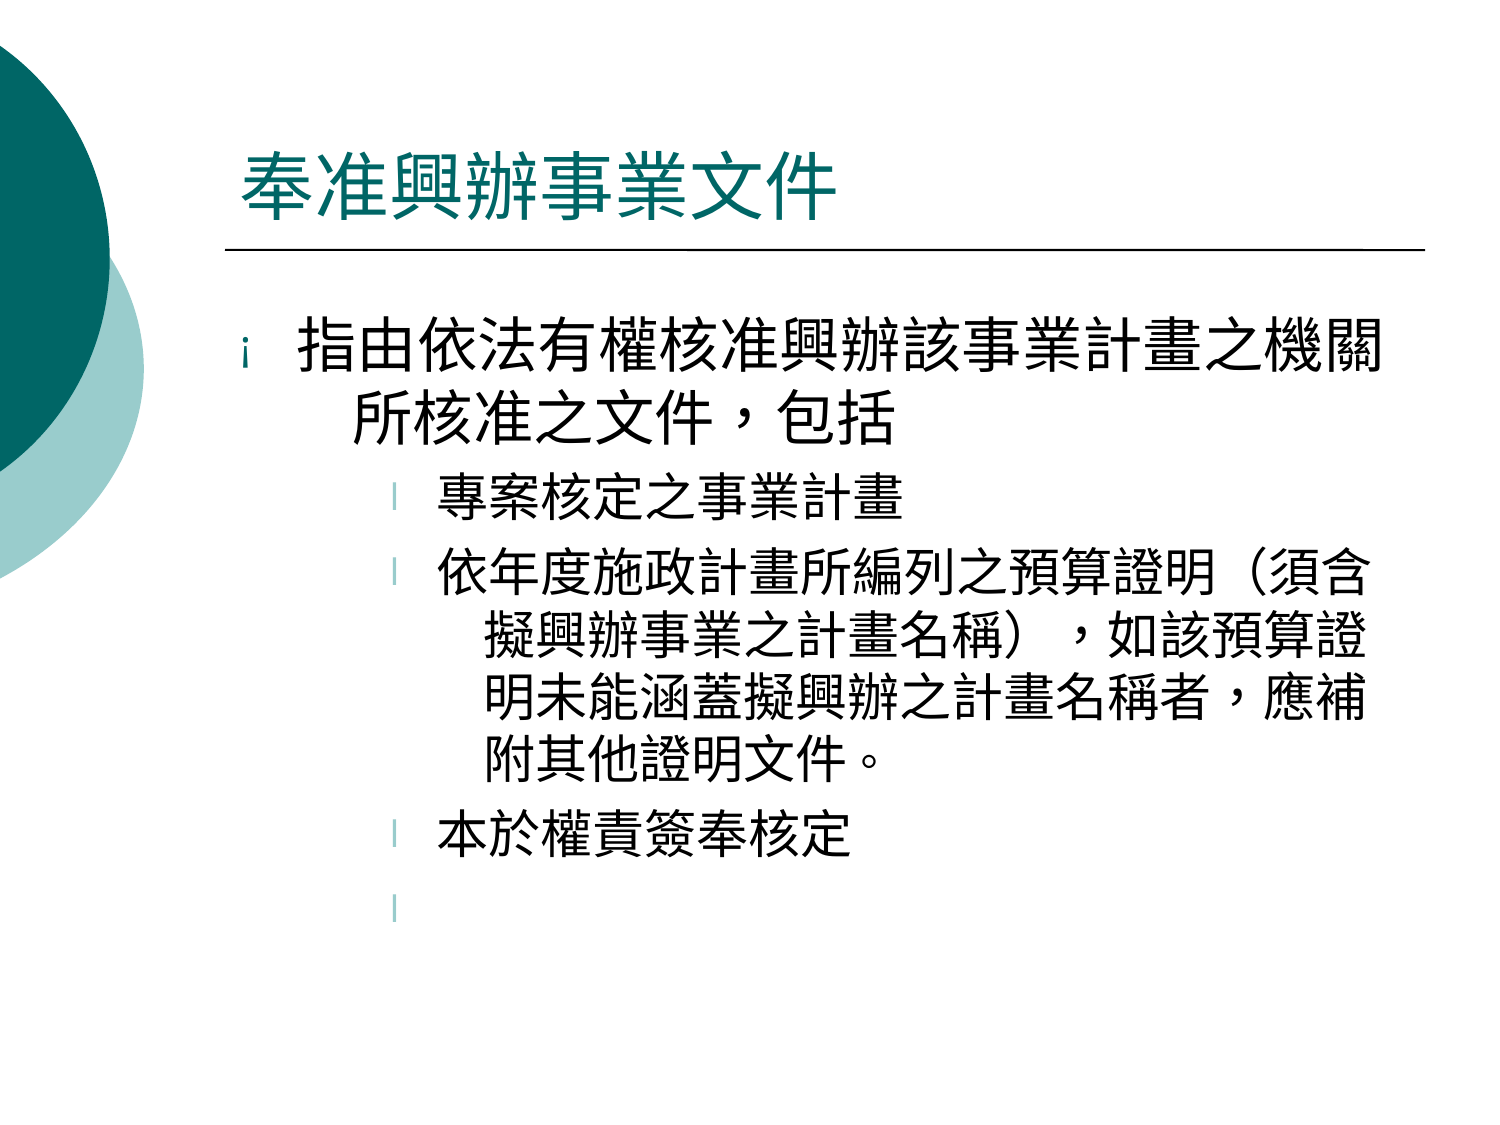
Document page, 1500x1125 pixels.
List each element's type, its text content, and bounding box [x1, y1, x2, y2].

title 奉准興辦事業文件 [224, 49, 1425, 237]
list 指由依法有權核准興辦該事業計畫之機關所核准之文件，包括 專案核定之事業計畫 依年度施政計畫所編列之預算證明（須含擬興辦事業之計畫名稱），如該預算證明未能涵蓋擬興辦之計畫名稱者，應補附其他證明文件。 本於權責簽奉核定 [224, 299, 1425, 975]
